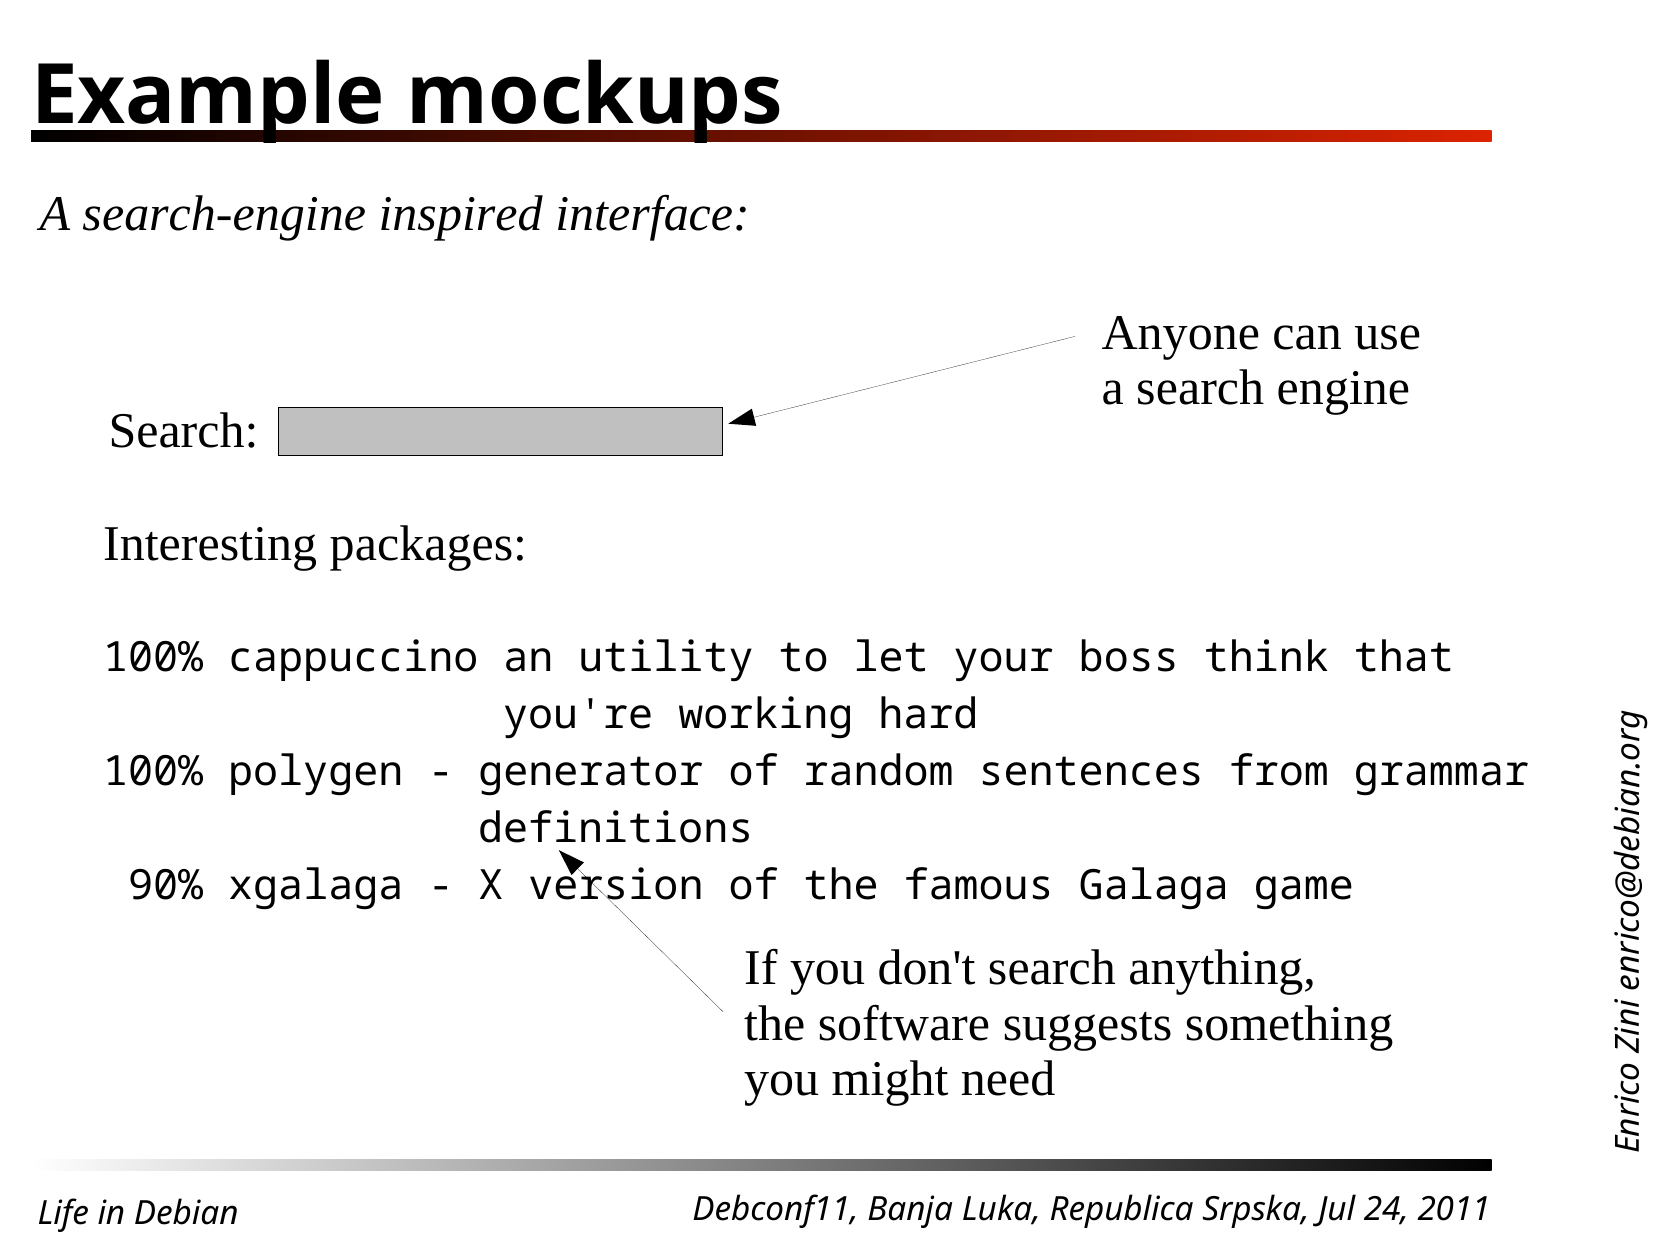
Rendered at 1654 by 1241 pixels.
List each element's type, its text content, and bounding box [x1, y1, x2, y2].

text_box [278, 407, 723, 456]
text_box Interesting packages: 100% cappuccino an utility to let your boss think that you're working hard 100% polygen - generator of random sentences from grammar definitions 90% xgalaga - X version of the famous Galaga game [103, 516, 1529, 882]
text_box A search-engine inspired interface: [39, 185, 779, 241]
text_box Search: [108, 402, 490, 458]
text_box Anyone can use a search engine [1101, 304, 1422, 416]
text_box Example mockups [31, 34, 1438, 168]
text_box If you don't search anything, the software suggests something you might need [744, 940, 1394, 1106]
